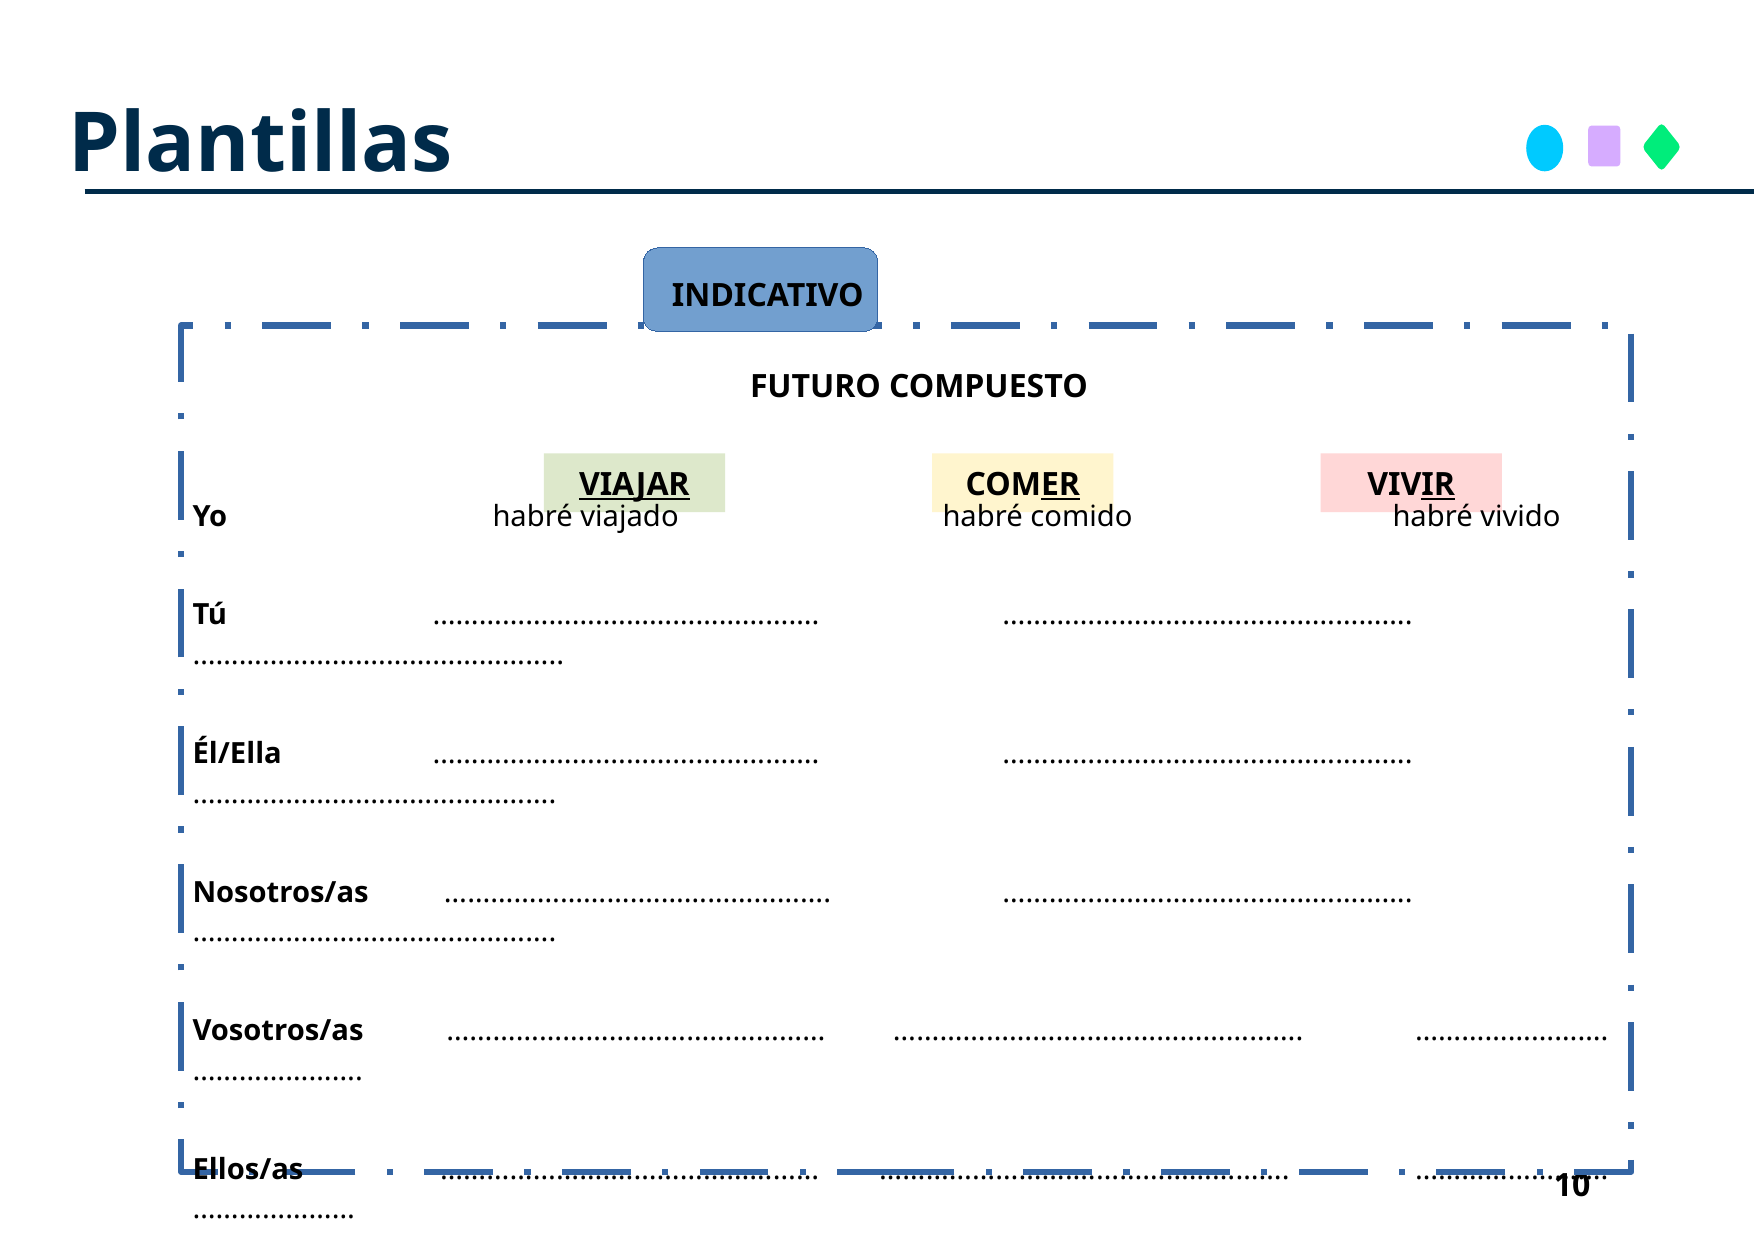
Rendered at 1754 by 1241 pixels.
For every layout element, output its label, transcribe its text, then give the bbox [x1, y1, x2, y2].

text_box [645, 247, 876, 254]
title Plantillas [68, 32, 1399, 196]
text_box VIAJAR [543, 455, 726, 510]
text_box FUTURO COMPUESTO [699, 339, 1140, 431]
text_box COMER [932, 455, 1114, 510]
text_box Yo habré viajado habré comido habré vivido Tú …………………….……………………. …………………….………………………. …………………….………………….. Él/Ella …………………….……………………. …………………….………………………. …………………….…………………. Nosotros/as …………………….……………………. …………………….………………………. …………………….…………………. Vosotros/as …………………….…………………… …………………….………………………. …………………….…………………. Ellos/as …………………….…………………… …………………….………………………. …………………….………………… [177, 550, 1625, 1172]
text_box [181, 325, 1632, 1172]
text_box INDICATIVO [621, 254, 915, 333]
text_box VIVIR [1320, 455, 1502, 510]
